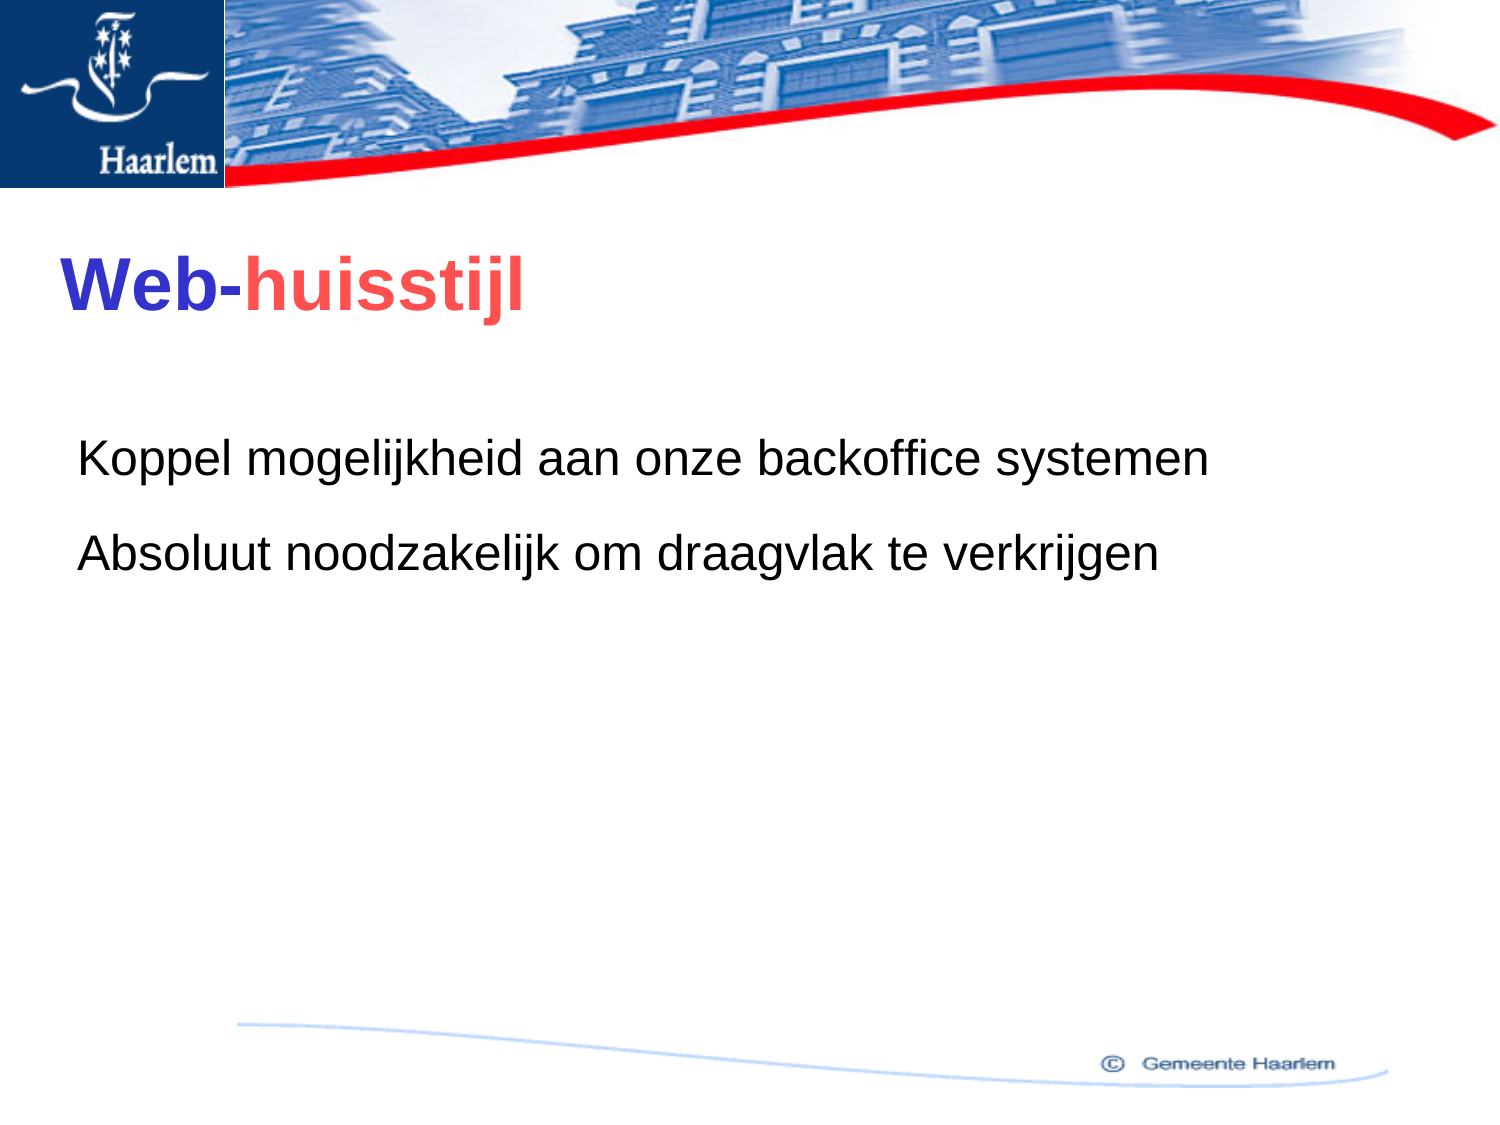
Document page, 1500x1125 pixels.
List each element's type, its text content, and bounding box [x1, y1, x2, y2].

picture [237, 1017, 1388, 1088]
picture [0, 0, 224, 188]
text_box Web-huisstijl [45, 237, 1455, 335]
text_box Koppel mogelijkheid aan onze backoffice systemen Absoluut noodzakelijk om draagvlak te verkrijgen [62, 425, 1413, 592]
picture [225, 0, 1500, 188]
